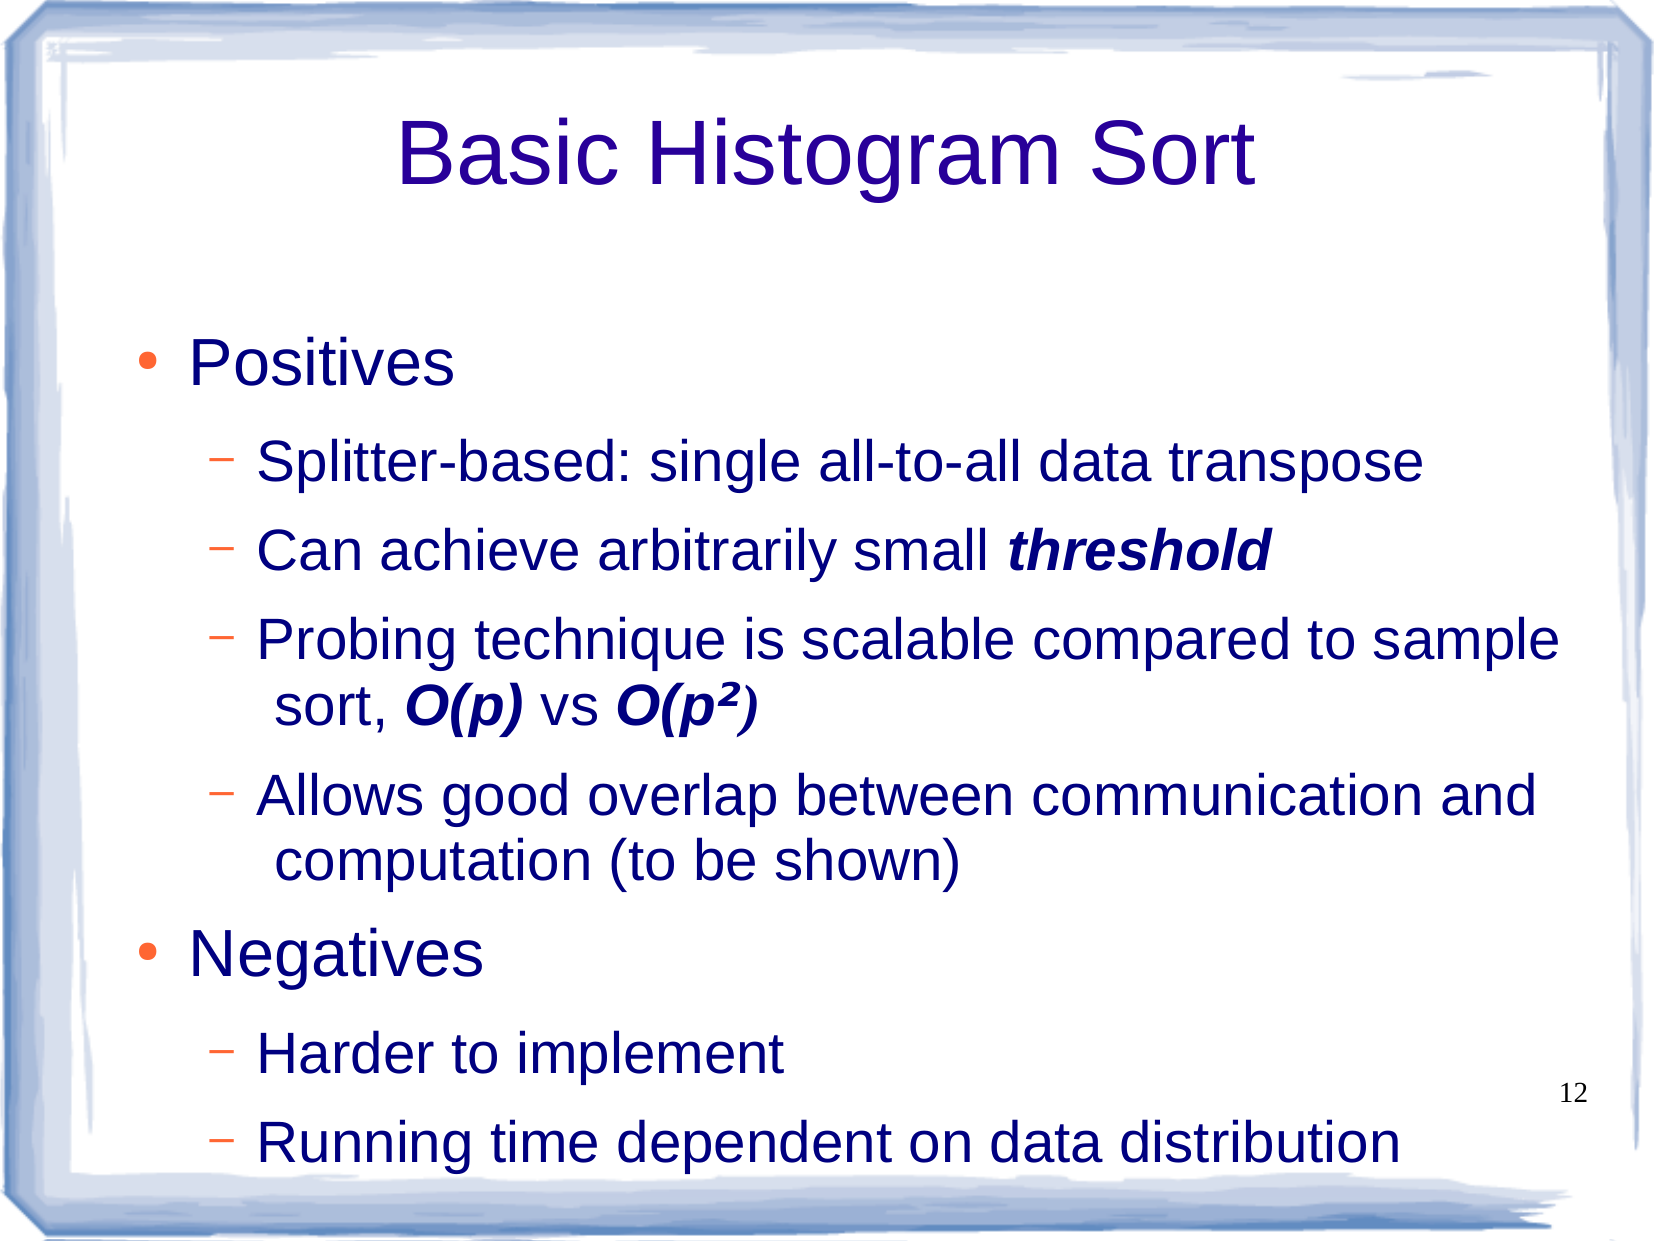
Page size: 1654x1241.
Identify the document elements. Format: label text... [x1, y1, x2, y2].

picture [0, 0, 1654, 1241]
list Positives Splitter-based: single all-to-all data transpose Can achieve arbitrarily small threshold Probing technique is scalable compared to sample sort, O(p) vs O(p²) Allows good overlap between communication and computation (to be shown) Negatives Harder to implement Running time dependent on data distribution [118, 324, 1571, 1175]
title Basic Histogram Sort [82, 49, 1571, 257]
